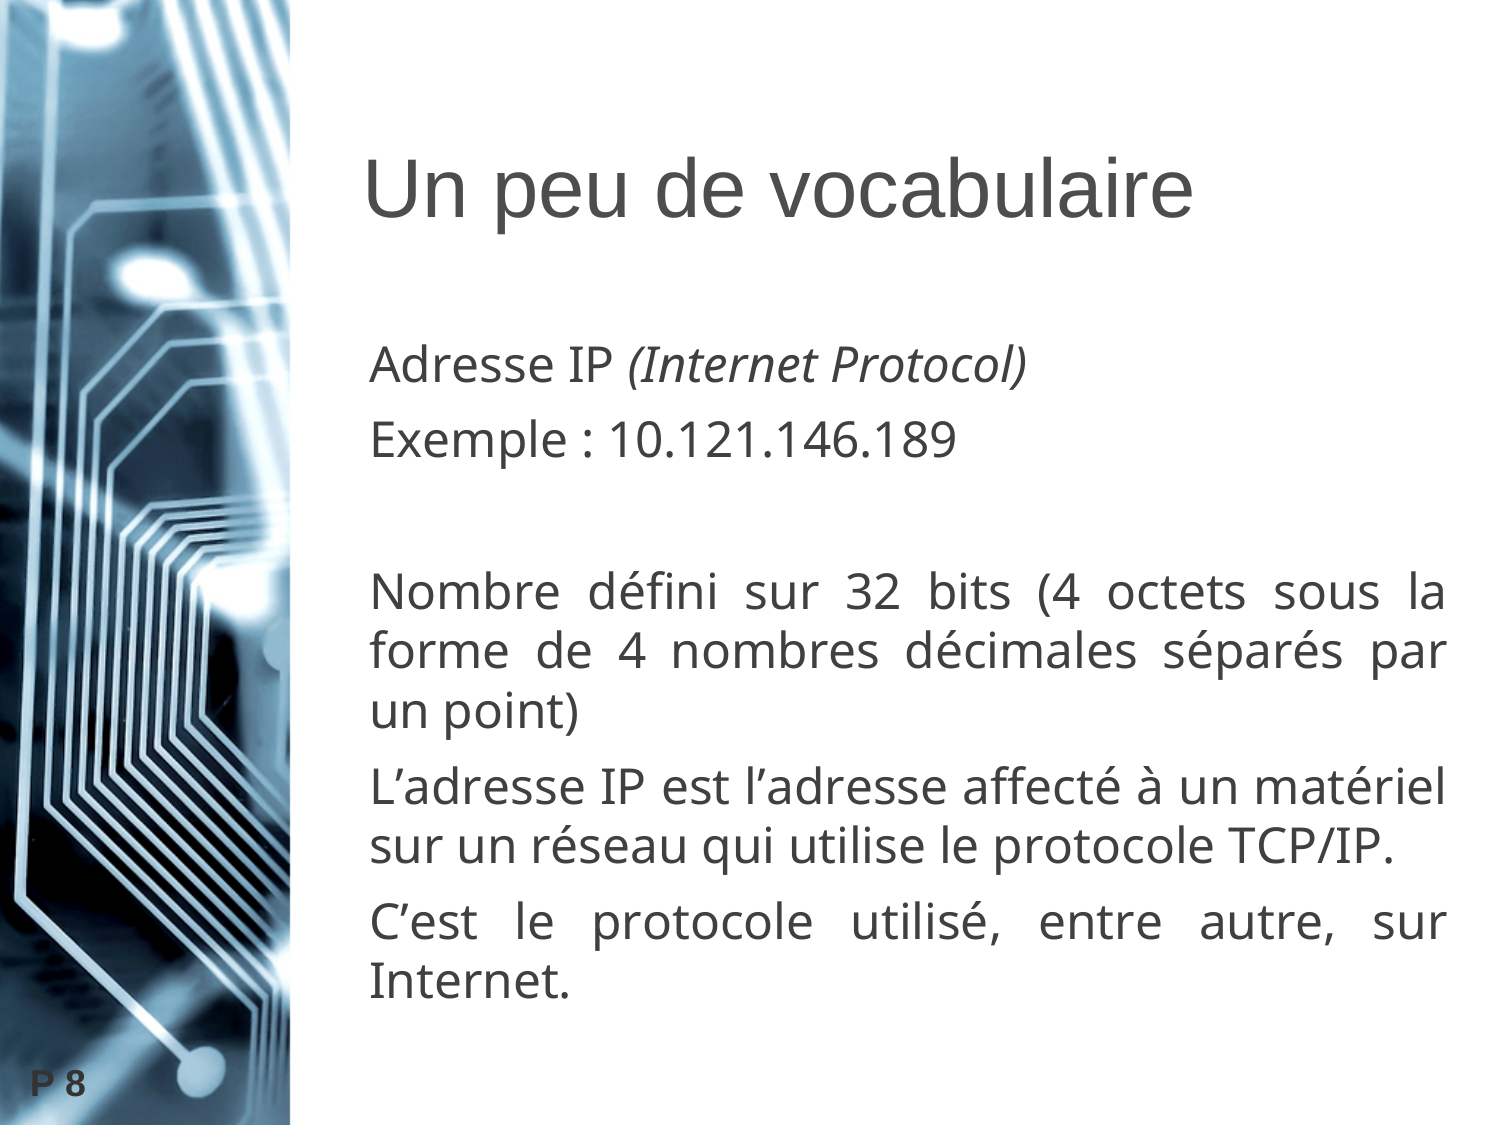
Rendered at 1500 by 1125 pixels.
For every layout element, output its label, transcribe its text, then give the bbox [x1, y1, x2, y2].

text_box [354, 732, 1453, 904]
title Un peu de vocabulaire [324, 125, 1463, 243]
picture [0, 0, 1500, 1125]
list Adresse IP (Internet Protocol) Exemple : 10.121.146.189 Nombre défini sur 32 bits (4 octets sous la forme de 4 nombres décimales séparés par un point) L’adresse IP est l’adresse affecté à un matériel sur un réseau qui utilise le protocole TCP/IP. C’est le protocole utilisé, entre autre, sur Internet. [354, 324, 1463, 1042]
